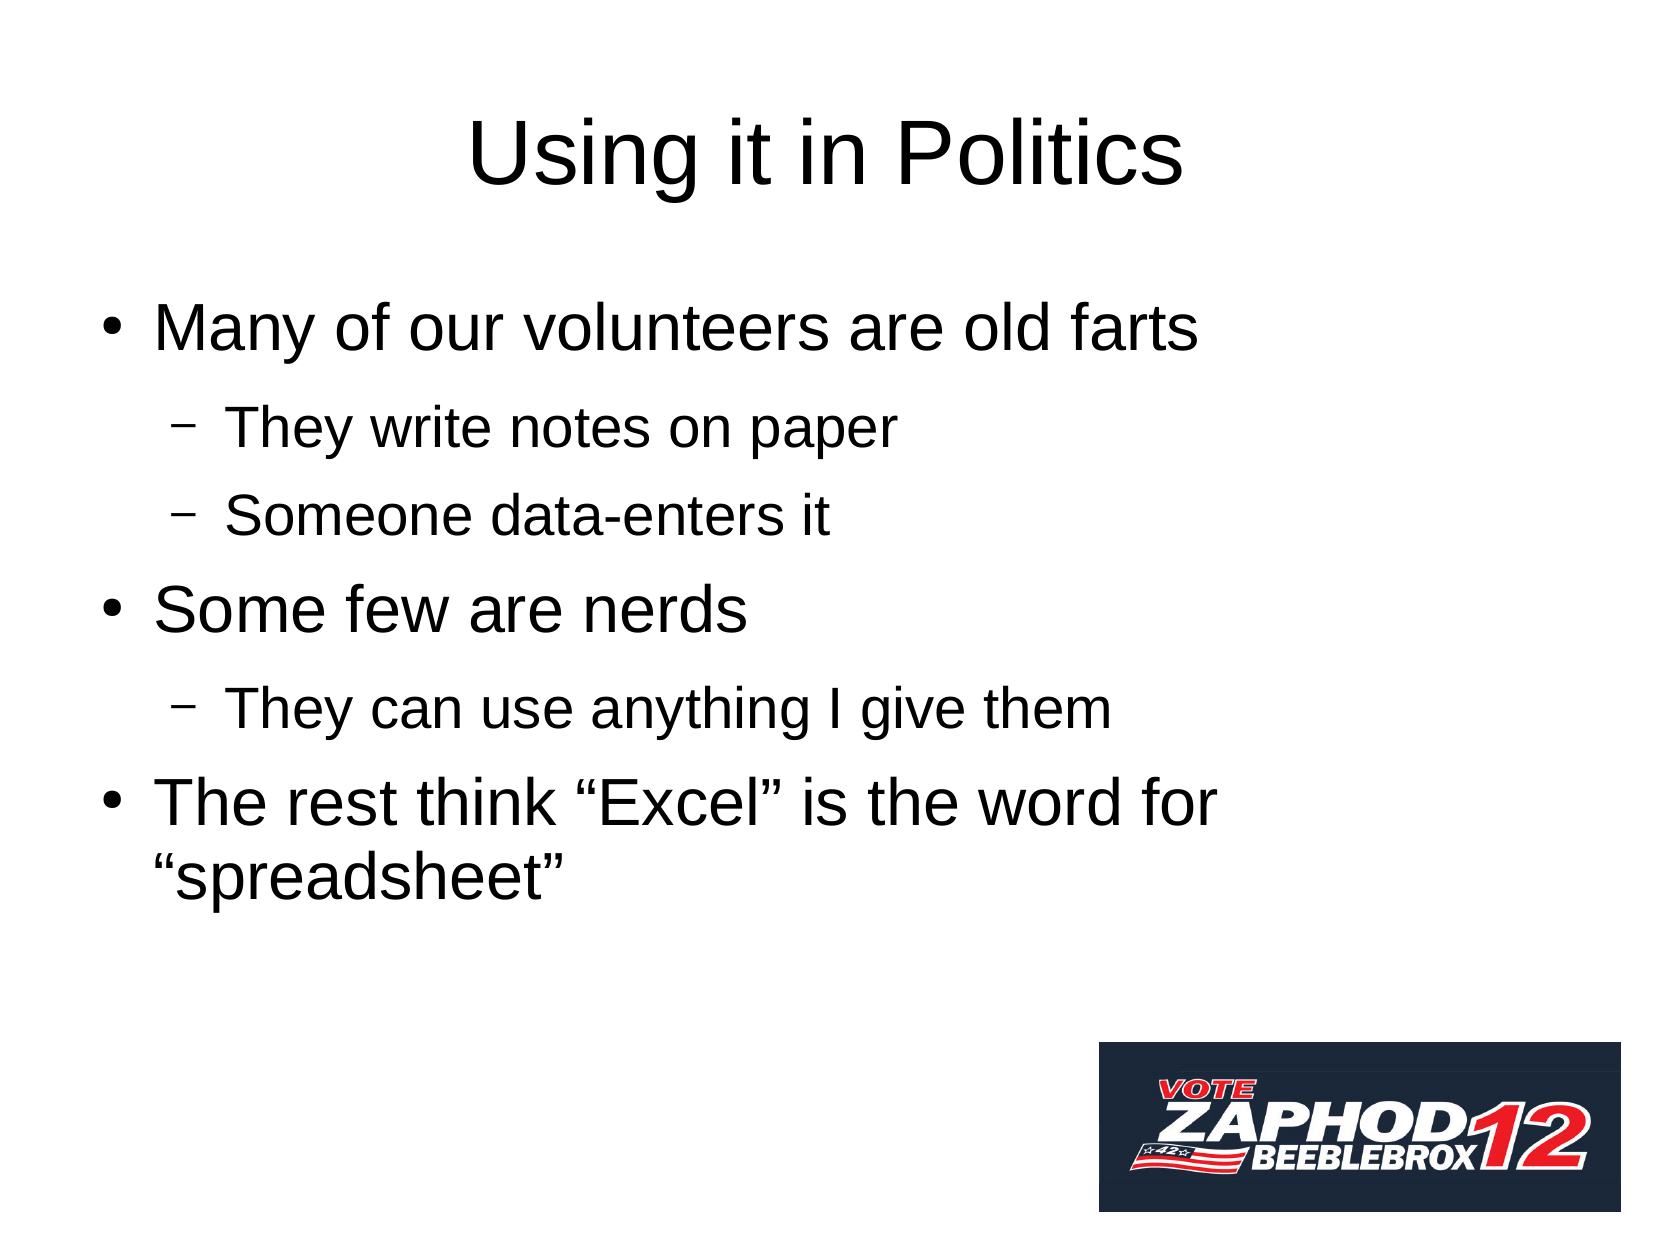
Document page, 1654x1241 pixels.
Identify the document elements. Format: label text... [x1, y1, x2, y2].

picture [1099, 1042, 1621, 1212]
list Many of our volunteers are old farts They write notes on paper Someone data-enters it Some few are nerds They can use anything I give them The rest think “Excel” is the word for “spreadsheet” [82, 290, 1571, 1010]
title Using it in Politics [82, 49, 1571, 257]
